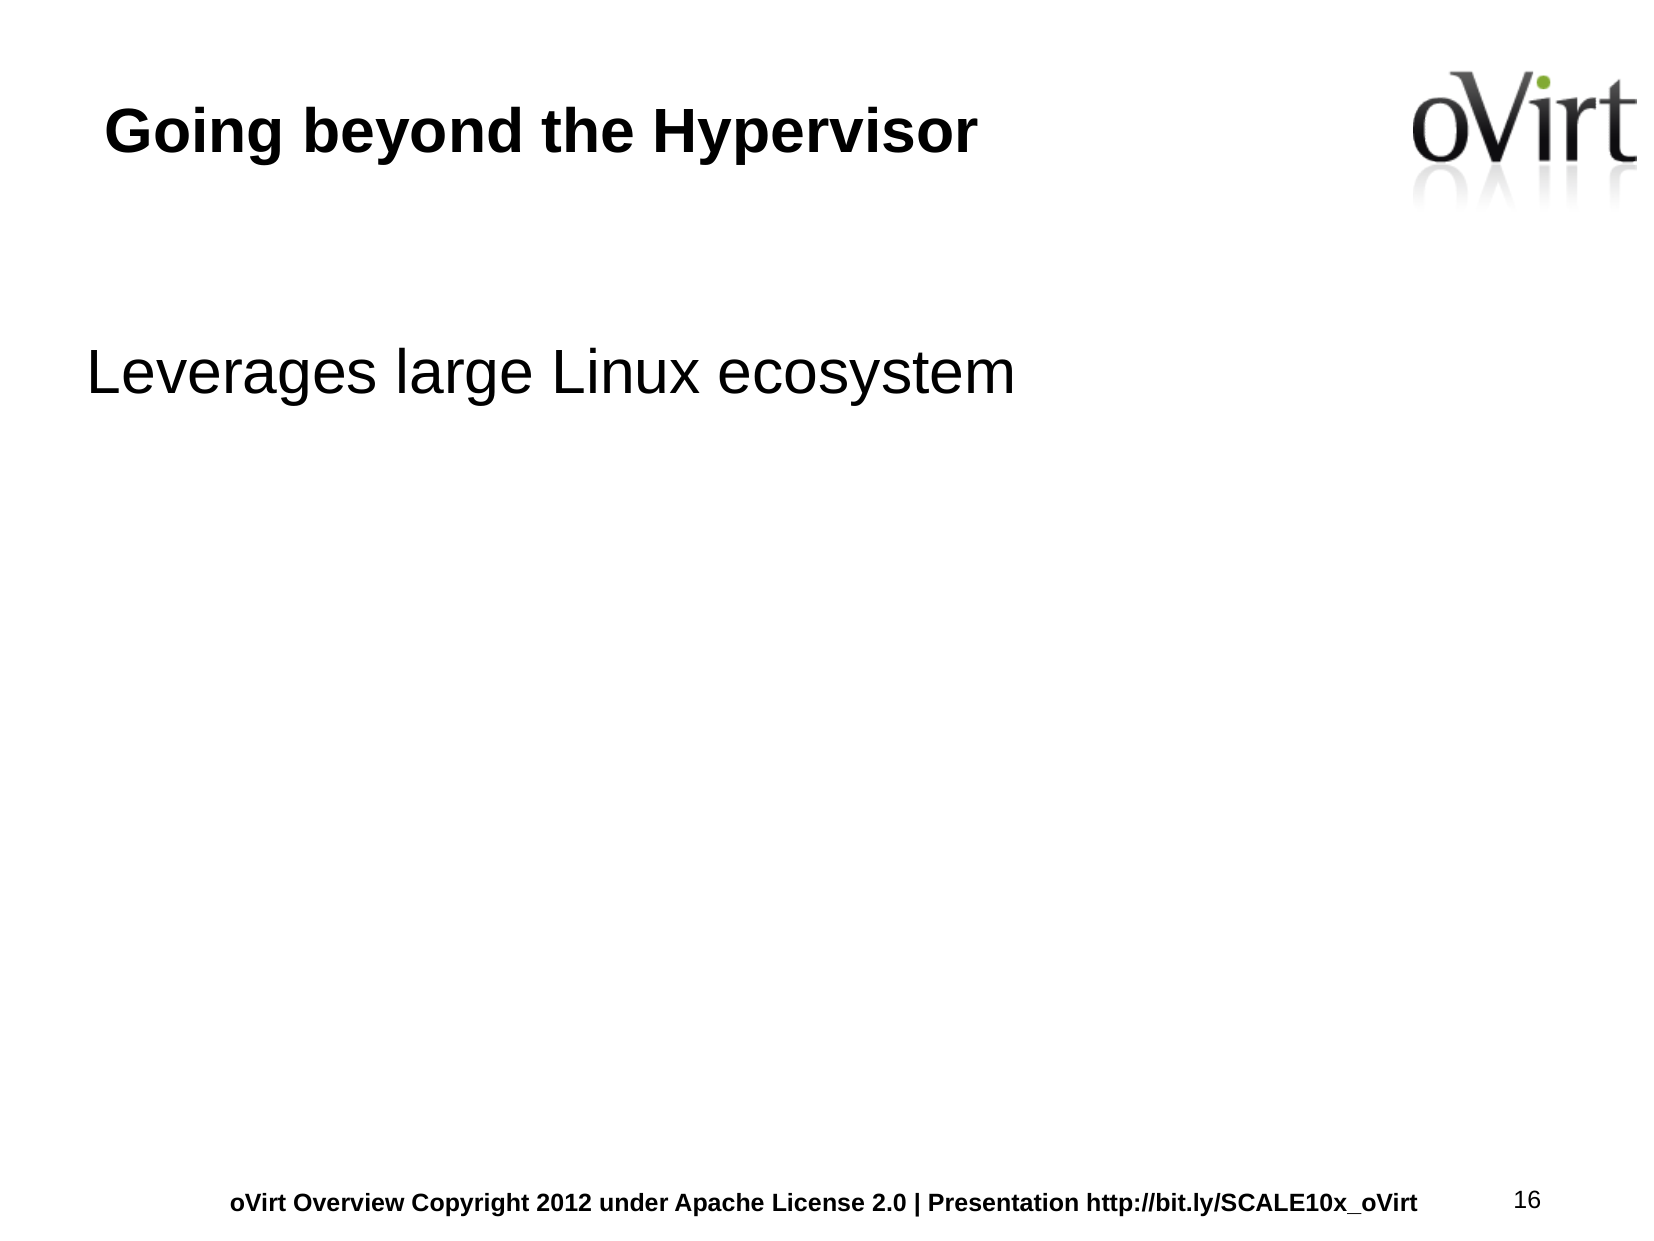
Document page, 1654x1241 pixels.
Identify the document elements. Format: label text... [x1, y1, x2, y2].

title Going beyond the Hypervisor [82, 37, 1303, 226]
list Leverages large Linux ecosystem [86, 337, 1576, 451]
picture [1413, 63, 1637, 212]
